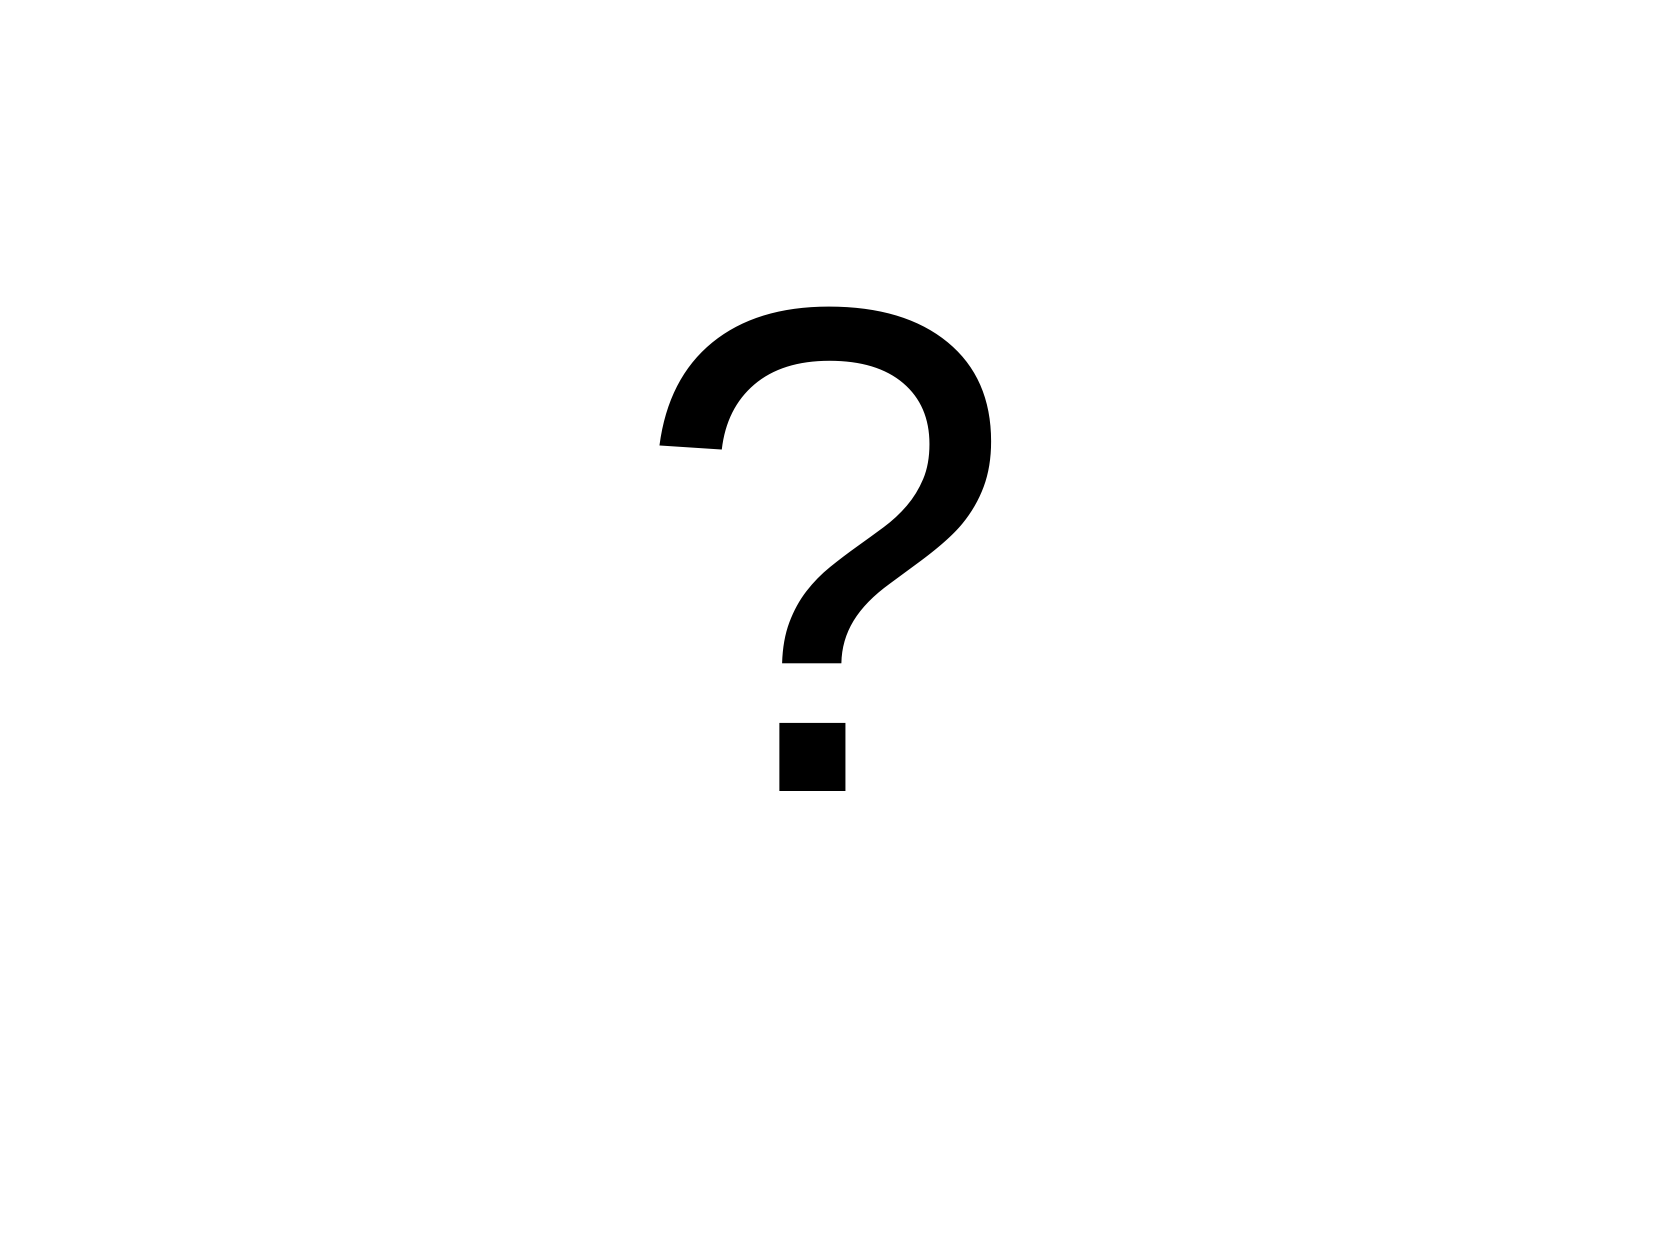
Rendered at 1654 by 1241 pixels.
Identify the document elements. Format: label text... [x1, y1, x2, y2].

text_box ? [616, 156, 1152, 946]
